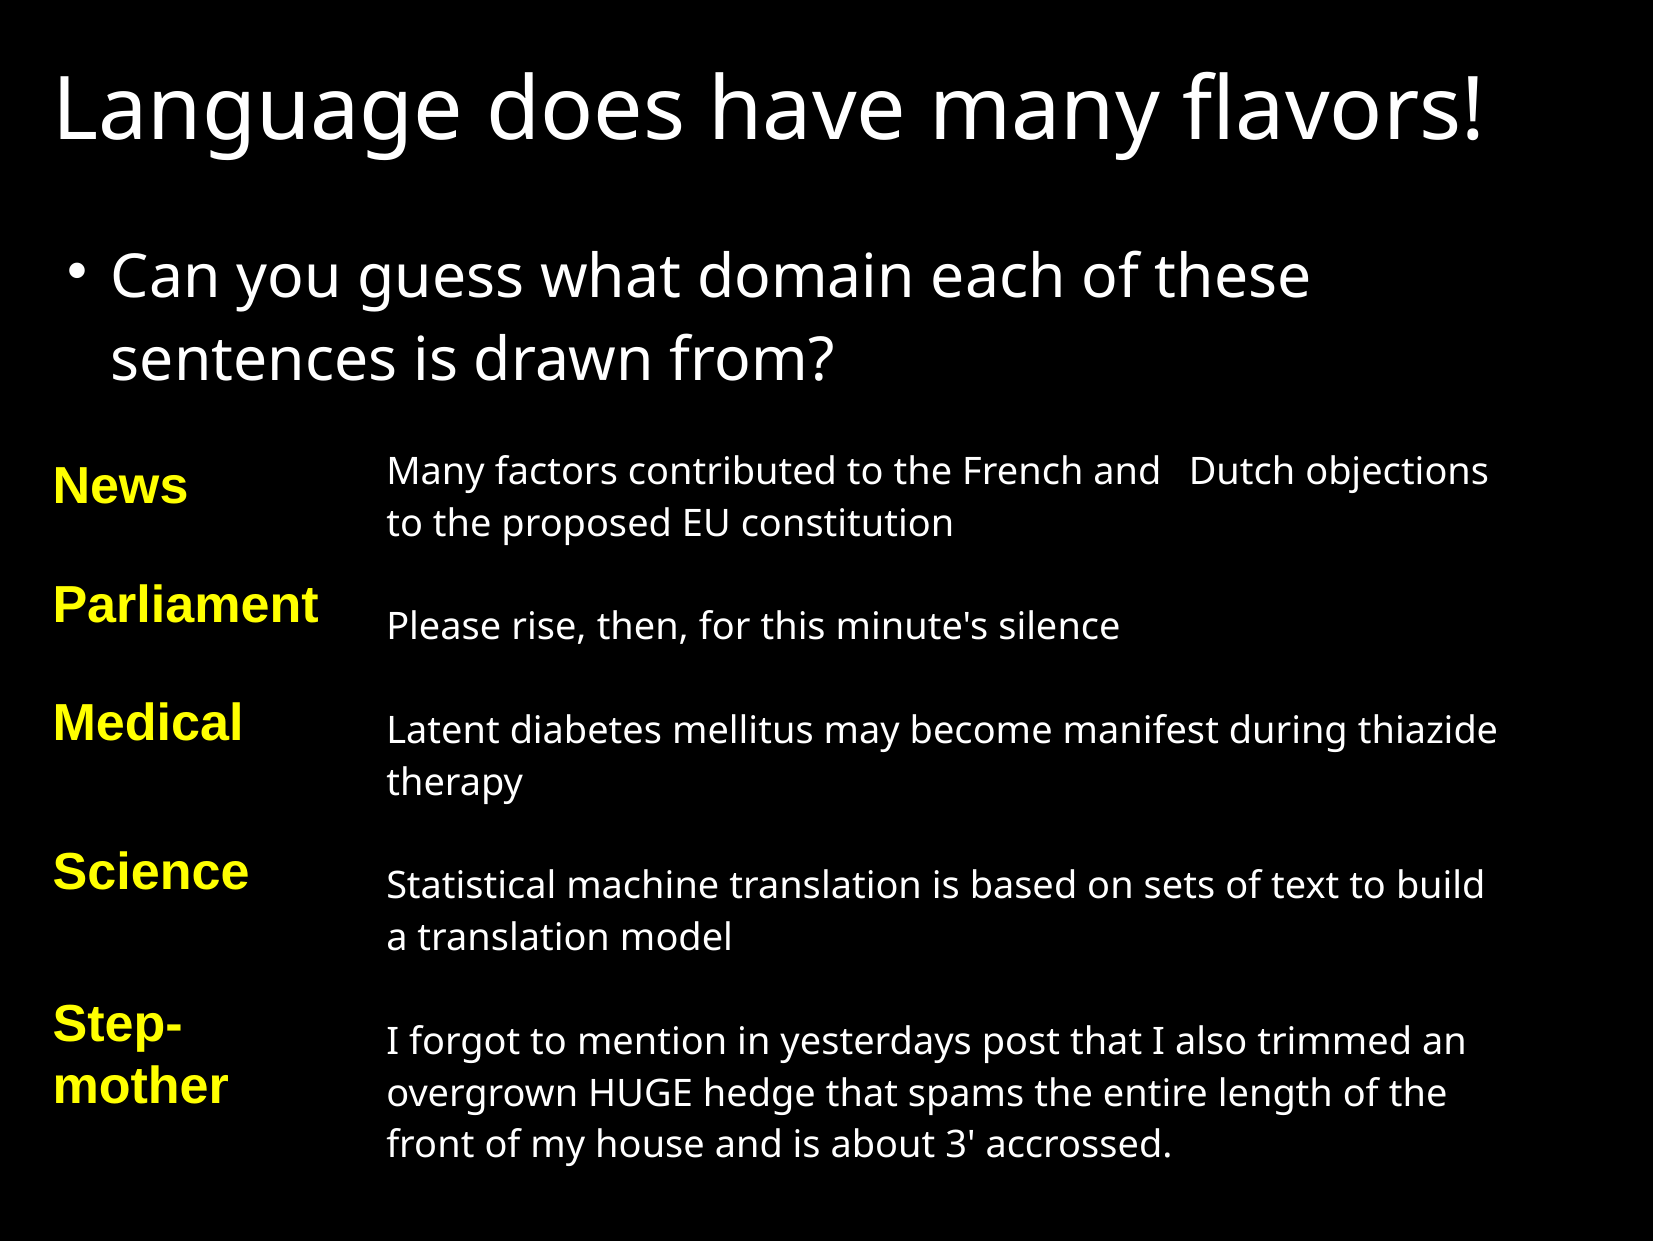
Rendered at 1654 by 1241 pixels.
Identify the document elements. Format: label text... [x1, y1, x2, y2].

text_box News [39, 440, 377, 521]
text_box Parliament [39, 559, 377, 640]
text_box Science [39, 826, 377, 907]
text_box Medical [39, 678, 377, 758]
title Language does have many flavors! [37, 37, 1613, 173]
list Can you guess what domain each of these sentences is drawn from? Many factors contributed to the French and Dutch objections to the proposed EU constitution Please rise, then, for this minute's silence Latent diabetes mellitus may become manifest during thiazide therapy Statistical machine translation is based on sets of text to build a translation model I forgot to mention in yesterdays post that I also trimmed an overgrown HUGE hedge that spams the entire length of the front of my house and is about 3' accrossed. [37, 224, 1613, 1190]
text_box Step- mother [39, 978, 377, 1124]
